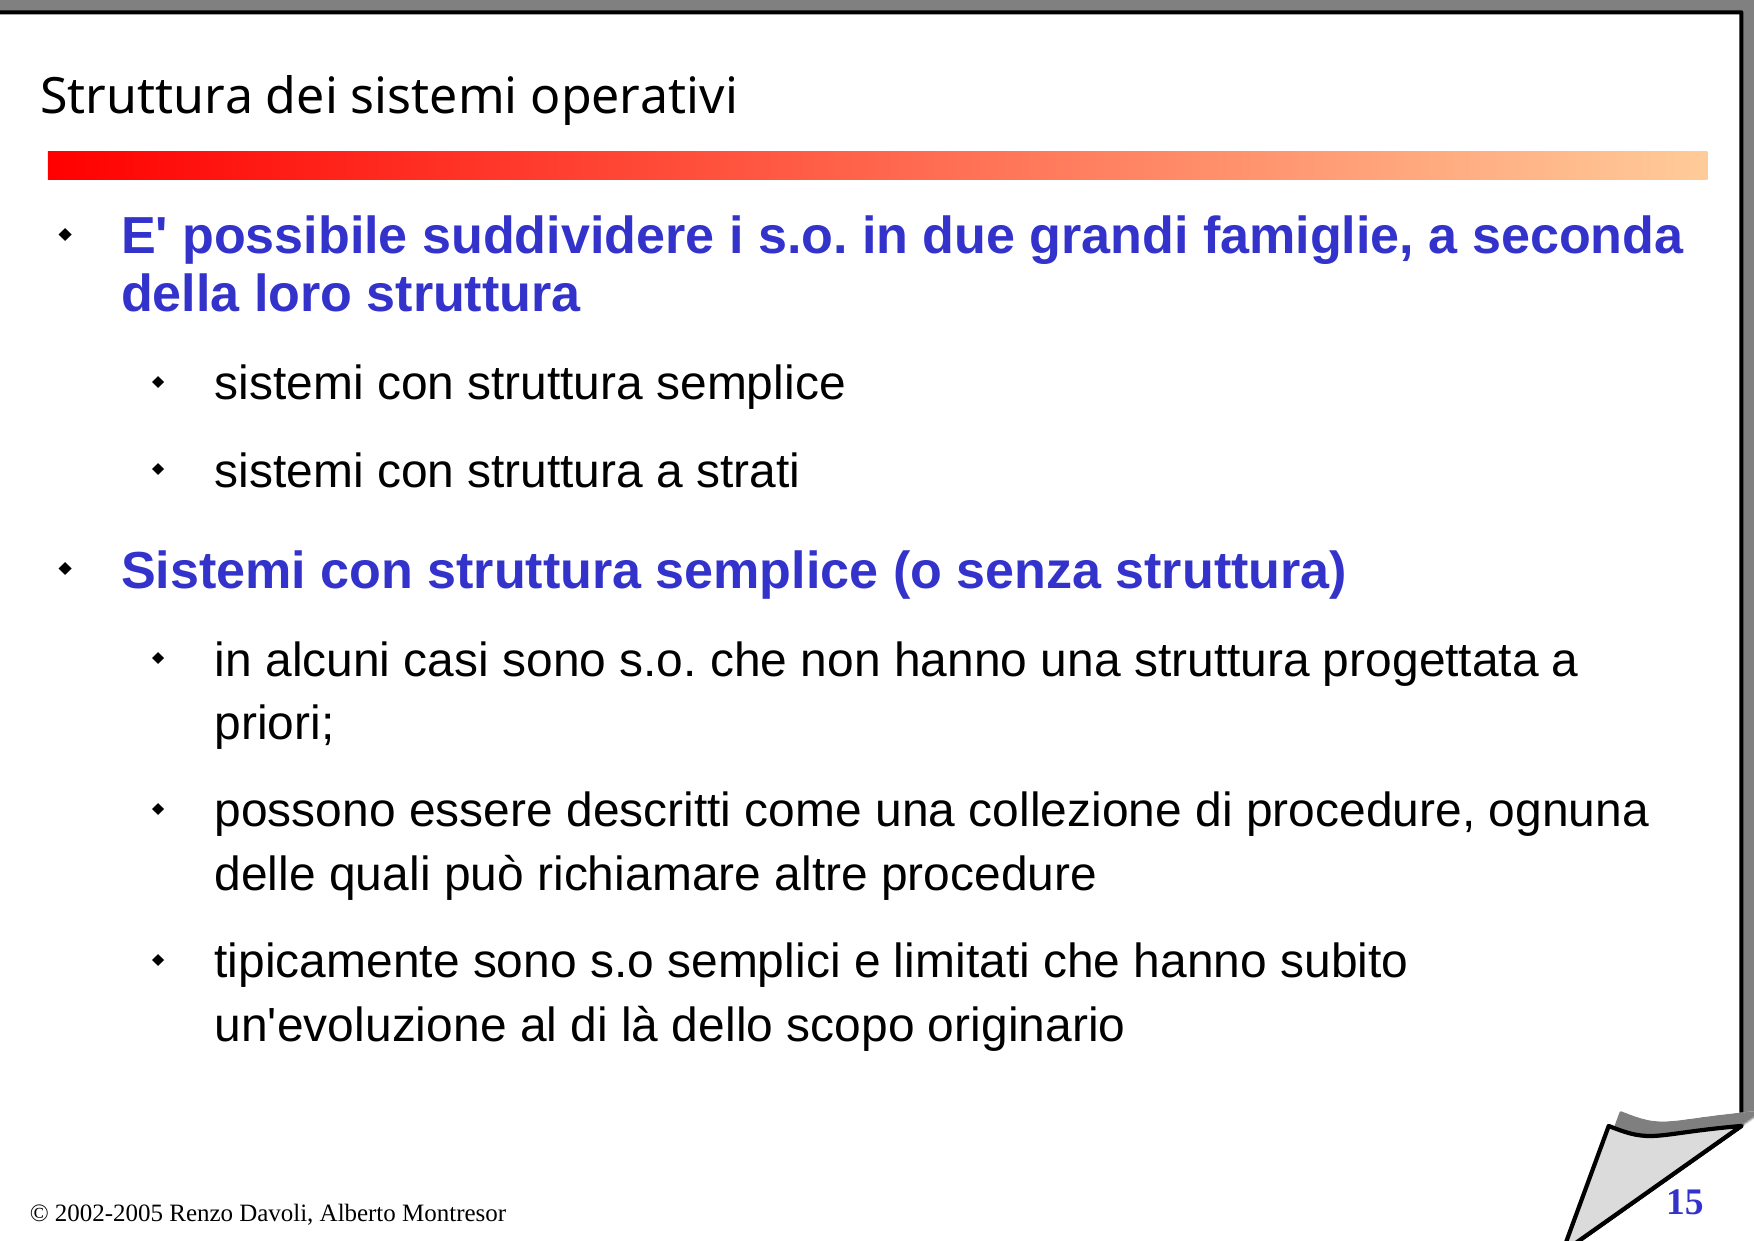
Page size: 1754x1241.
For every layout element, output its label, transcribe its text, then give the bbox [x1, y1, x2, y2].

list E' possibile suddividere i s.o. in due grandi famiglie, a seconda della loro struttura sistemi con struttura semplice sistemi con struttura a strati Sistemi con struttura semplice (o senza struttura) in alcuni casi sono s.o. che non hanno una struttura progettata a priori; possono essere descritti come una collezione di procedure, ognuna delle quali può richiamare altre procedure tipicamente sono s.o semplici e limitati che hanno subito un'evoluzione al di là dello scopo originario [58, 206, 1696, 1074]
title Struttura dei sistemi operativi [40, 49, 1714, 144]
